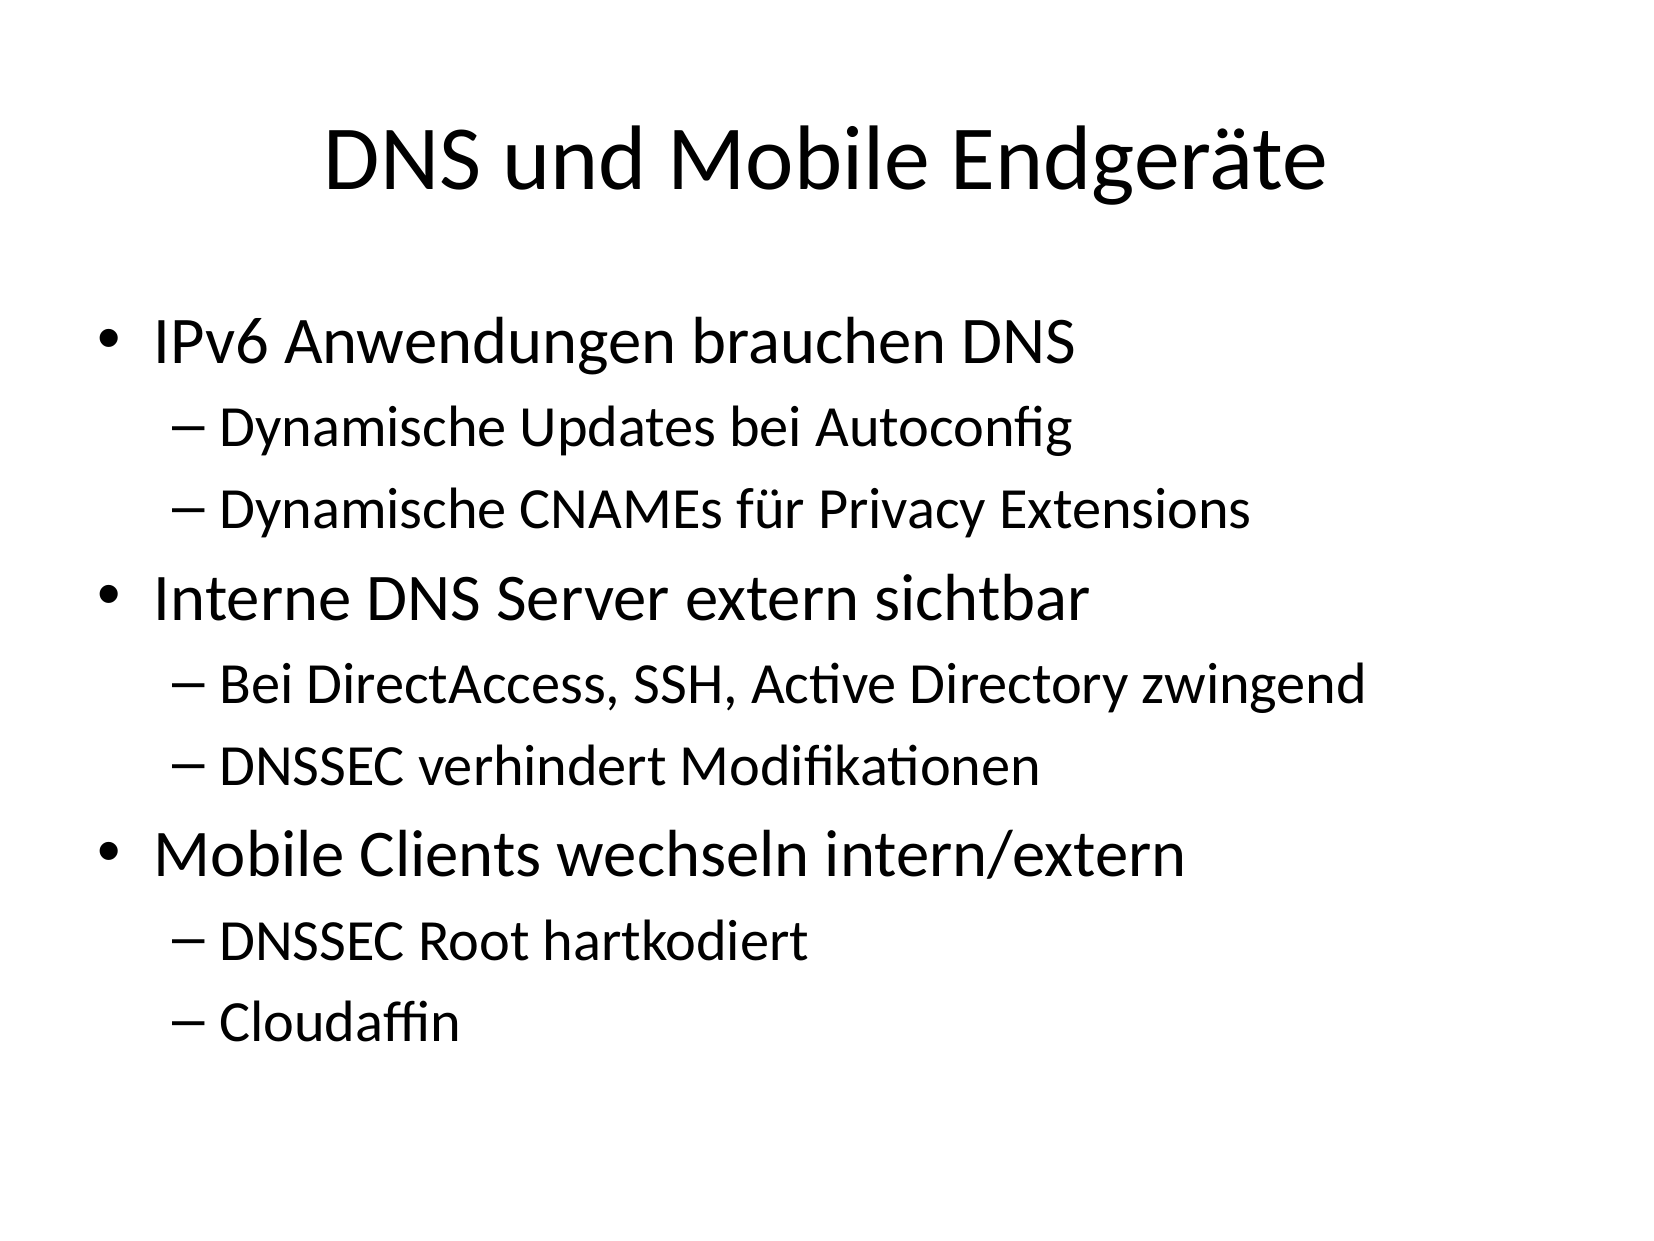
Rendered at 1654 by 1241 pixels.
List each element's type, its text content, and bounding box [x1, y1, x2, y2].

list IPv6 Anwendungen brauchen DNS Dynamische Updates bei Autoconfig Dynamische CNAMEs für Privacy Extensions Interne DNS Server extern sichtbar Bei DirectAccess, SSH, Active Directory zwingend DNSSEC verhindert Modifikationen Mobile Clients wechseln intern/extern DNSSEC Root hartkodiert Cloudaffin [82, 289, 1571, 1108]
title DNS und Mobile Endgeräte [82, 49, 1571, 257]
